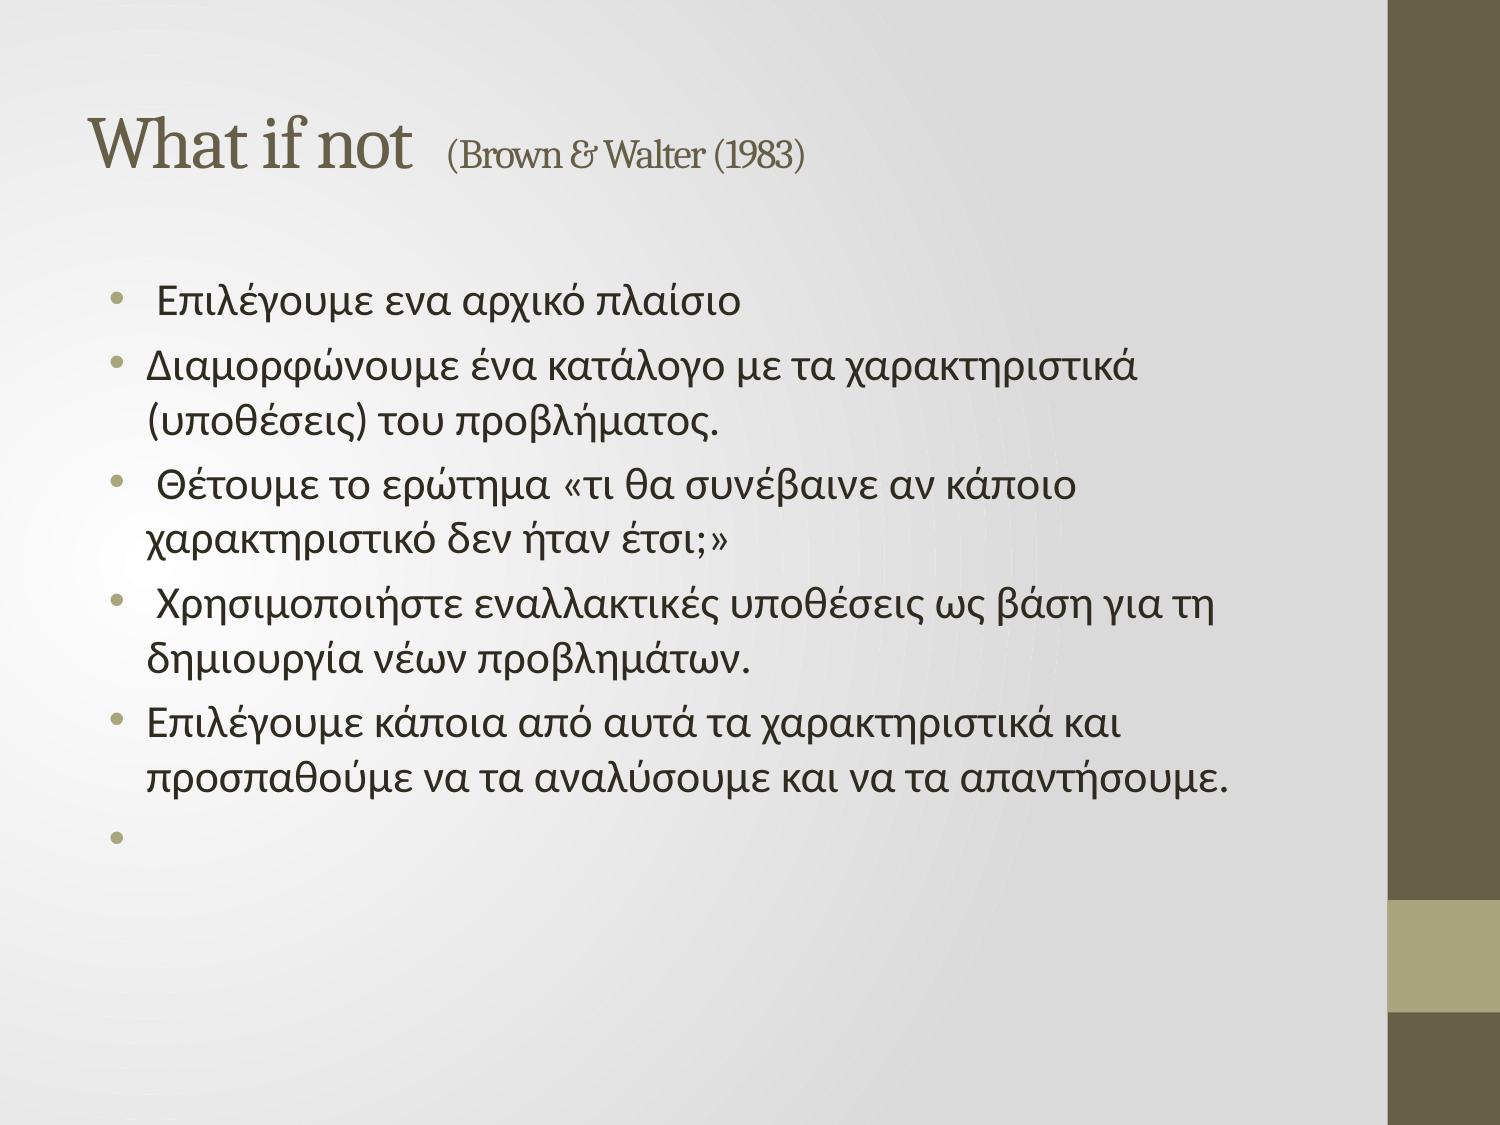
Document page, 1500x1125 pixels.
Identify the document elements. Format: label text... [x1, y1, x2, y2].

title What if not (Brown & Walter (1983) [72, 45, 1323, 233]
list Επιλέγουμε ενα αρχικό πλαίσιο Διαμορφώνουμε ένα κατάλογο με τα χαρακτηριστικά (υποθέσεις) του προβλήματος. Θέτουμε το ερώτημα «τι θα συνέβαινε αν κάποιο χαρακτηριστικό δεν ήταν έτσι;» Χρησιμοποιήστε εναλλακτικές υποθέσεις ως βάση για τη δημιουργία νέων προβλημάτων. Επιλέγουμε κάποια από αυτά τα χαρακτηριστικά και προσπαθούμε να τα αναλύσουμε και να τα απαντήσουμε. [75, 262, 1325, 1050]
